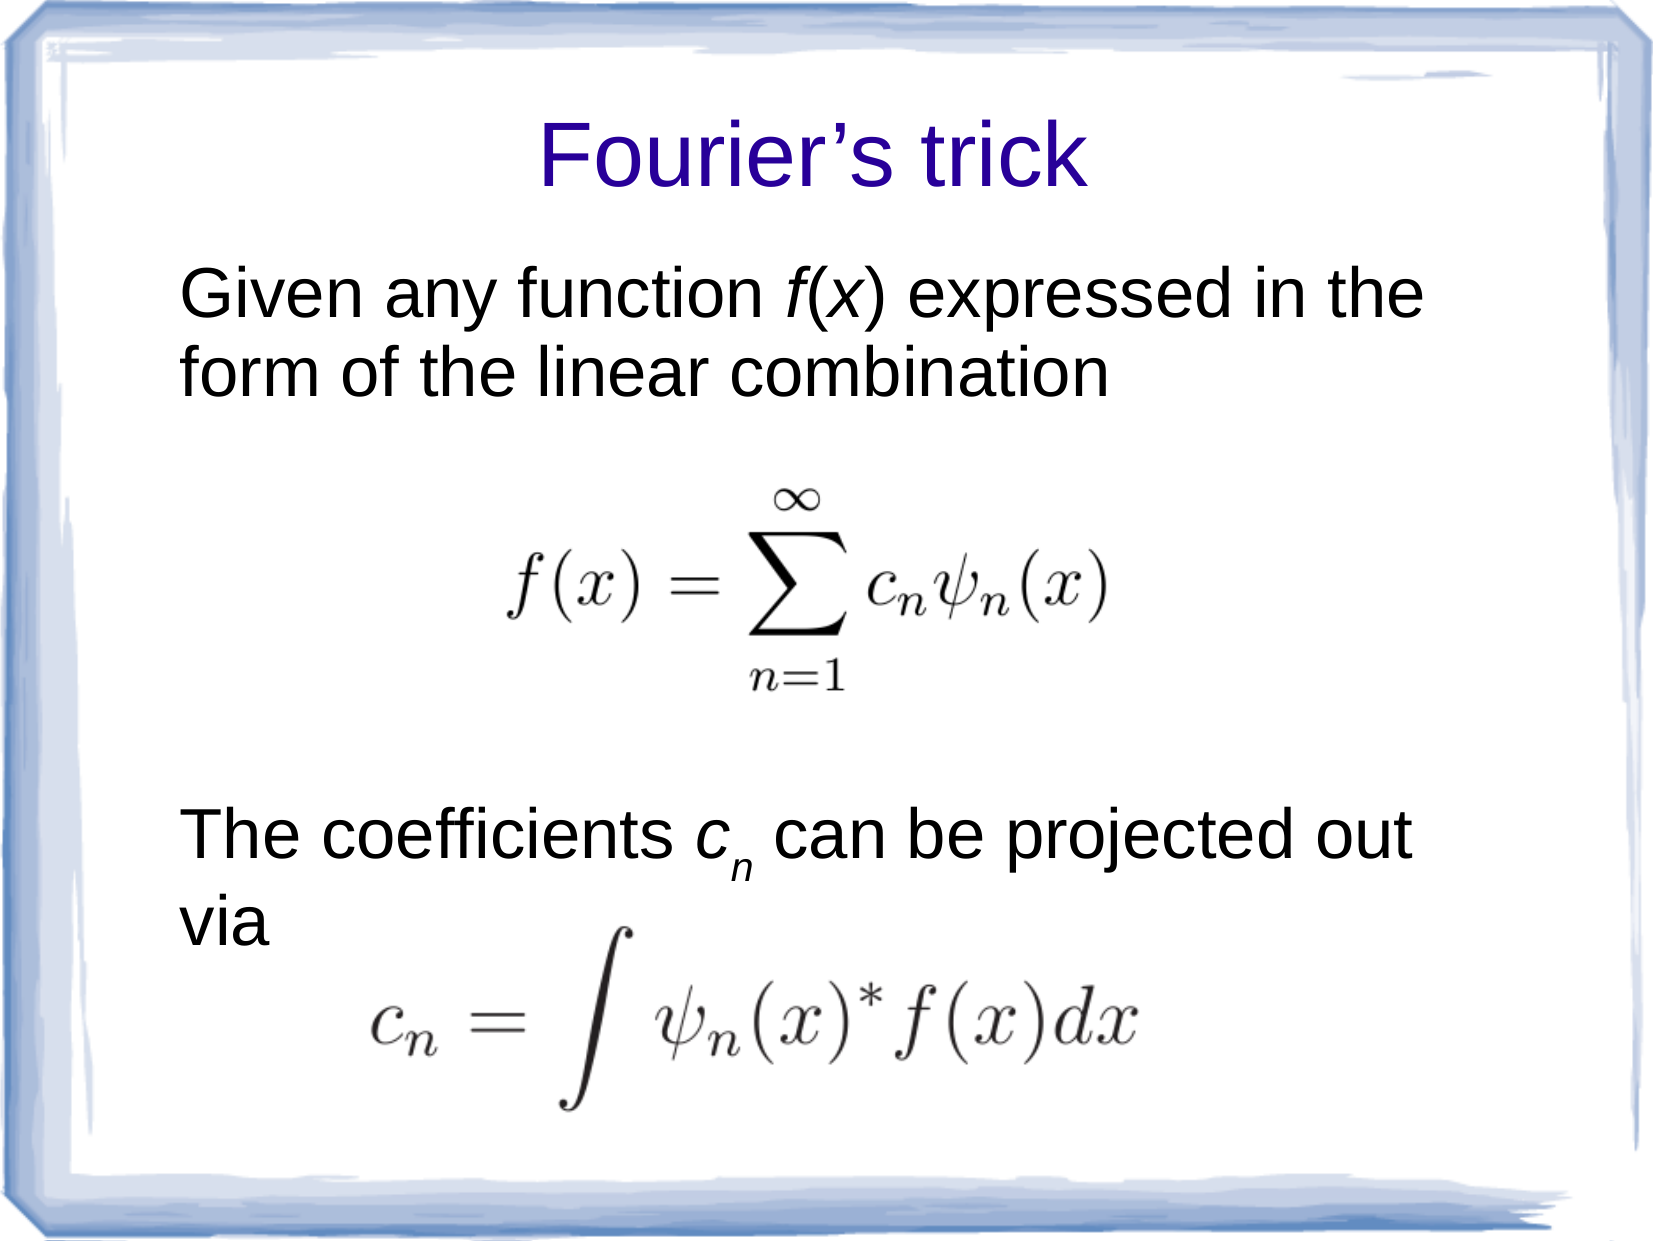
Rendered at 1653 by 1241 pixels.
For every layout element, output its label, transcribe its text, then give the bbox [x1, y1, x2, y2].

title Fourier’s trick [82, 49, 1571, 257]
text_box Given any function f(x) expressed in the form of the linear combination [165, 247, 1471, 420]
text_box The coefficients cn can be projected out via [165, 780, 1471, 976]
picture [0, 0, 1653, 1241]
